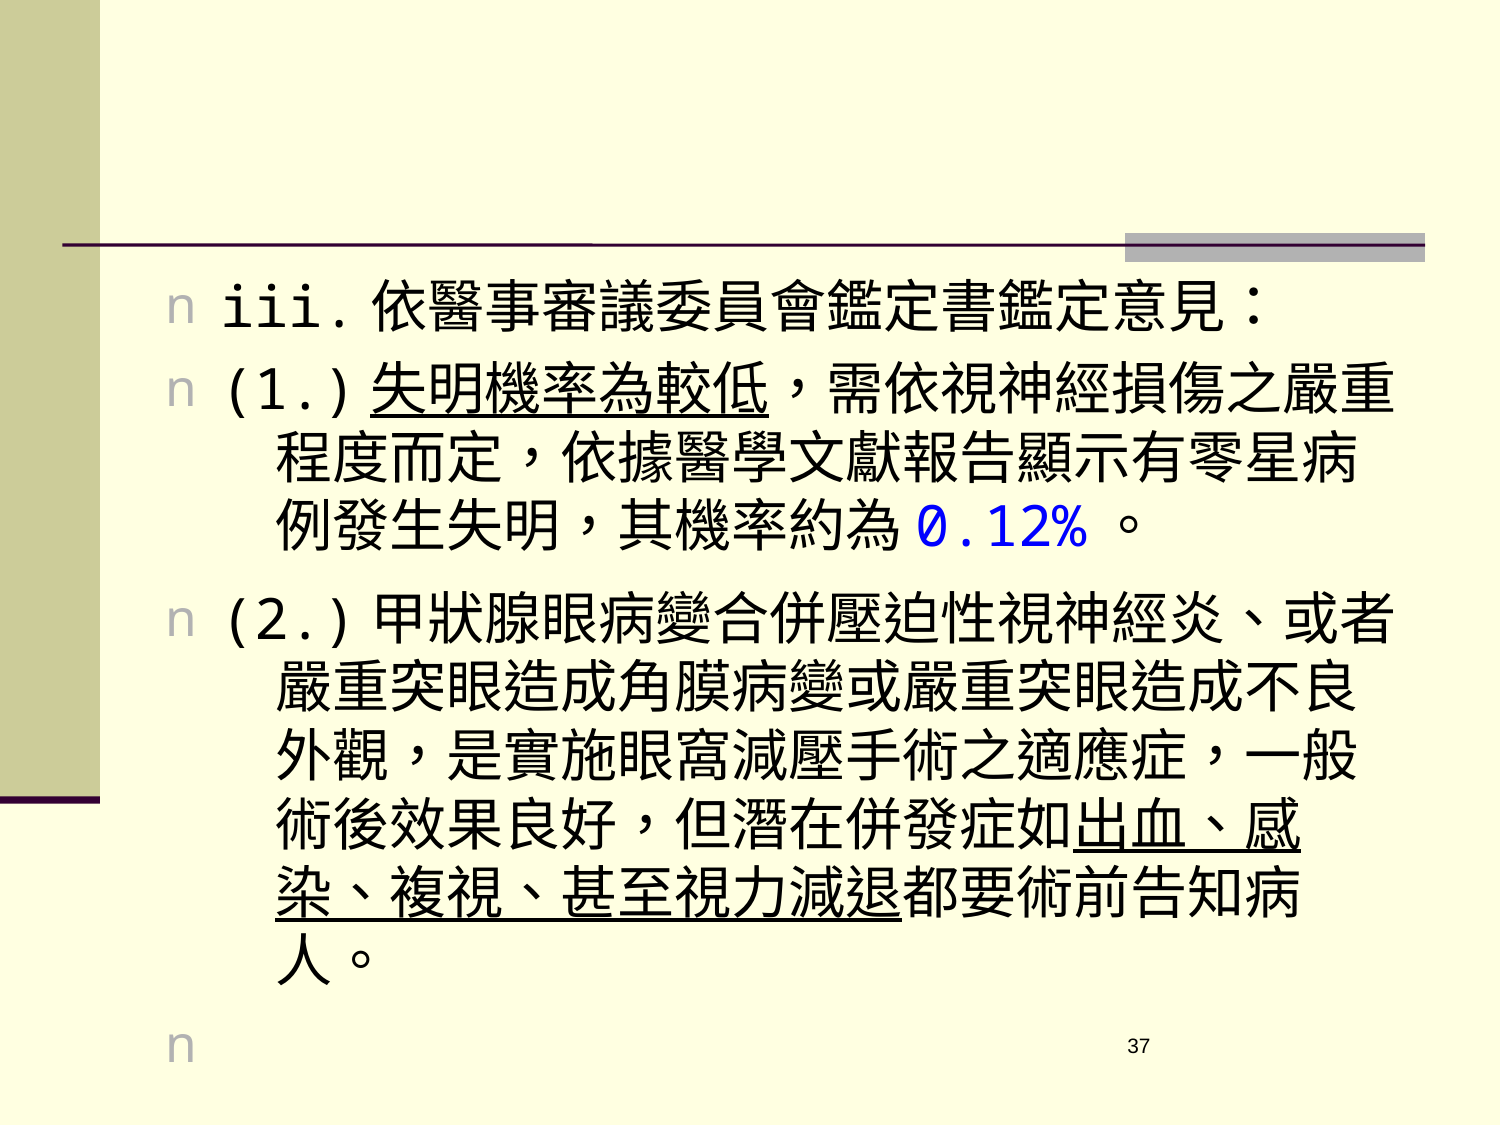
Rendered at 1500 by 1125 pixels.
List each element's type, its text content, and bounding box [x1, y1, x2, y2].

list iii.依醫事審議委員會鑑定書鑑定意見： (1.)失明機率為較低，需依視神經損傷之嚴重程度而定，依據醫學文獻報告顯示有零星病例發生失明，其機率約為0.12%。 (2.)甲狀腺眼病變合併壓迫性視神經炎、或者嚴重突眼造成角膜病變或嚴重突眼造成不良外觀，是實施眼窩減壓手術之適應症，一般術後效果良好，但潛在併發症如出血、感染、複視、甚至視力減退都要術前告知病人。 [150, 262, 1426, 1006]
text_box [1112, 1025, 1426, 1101]
